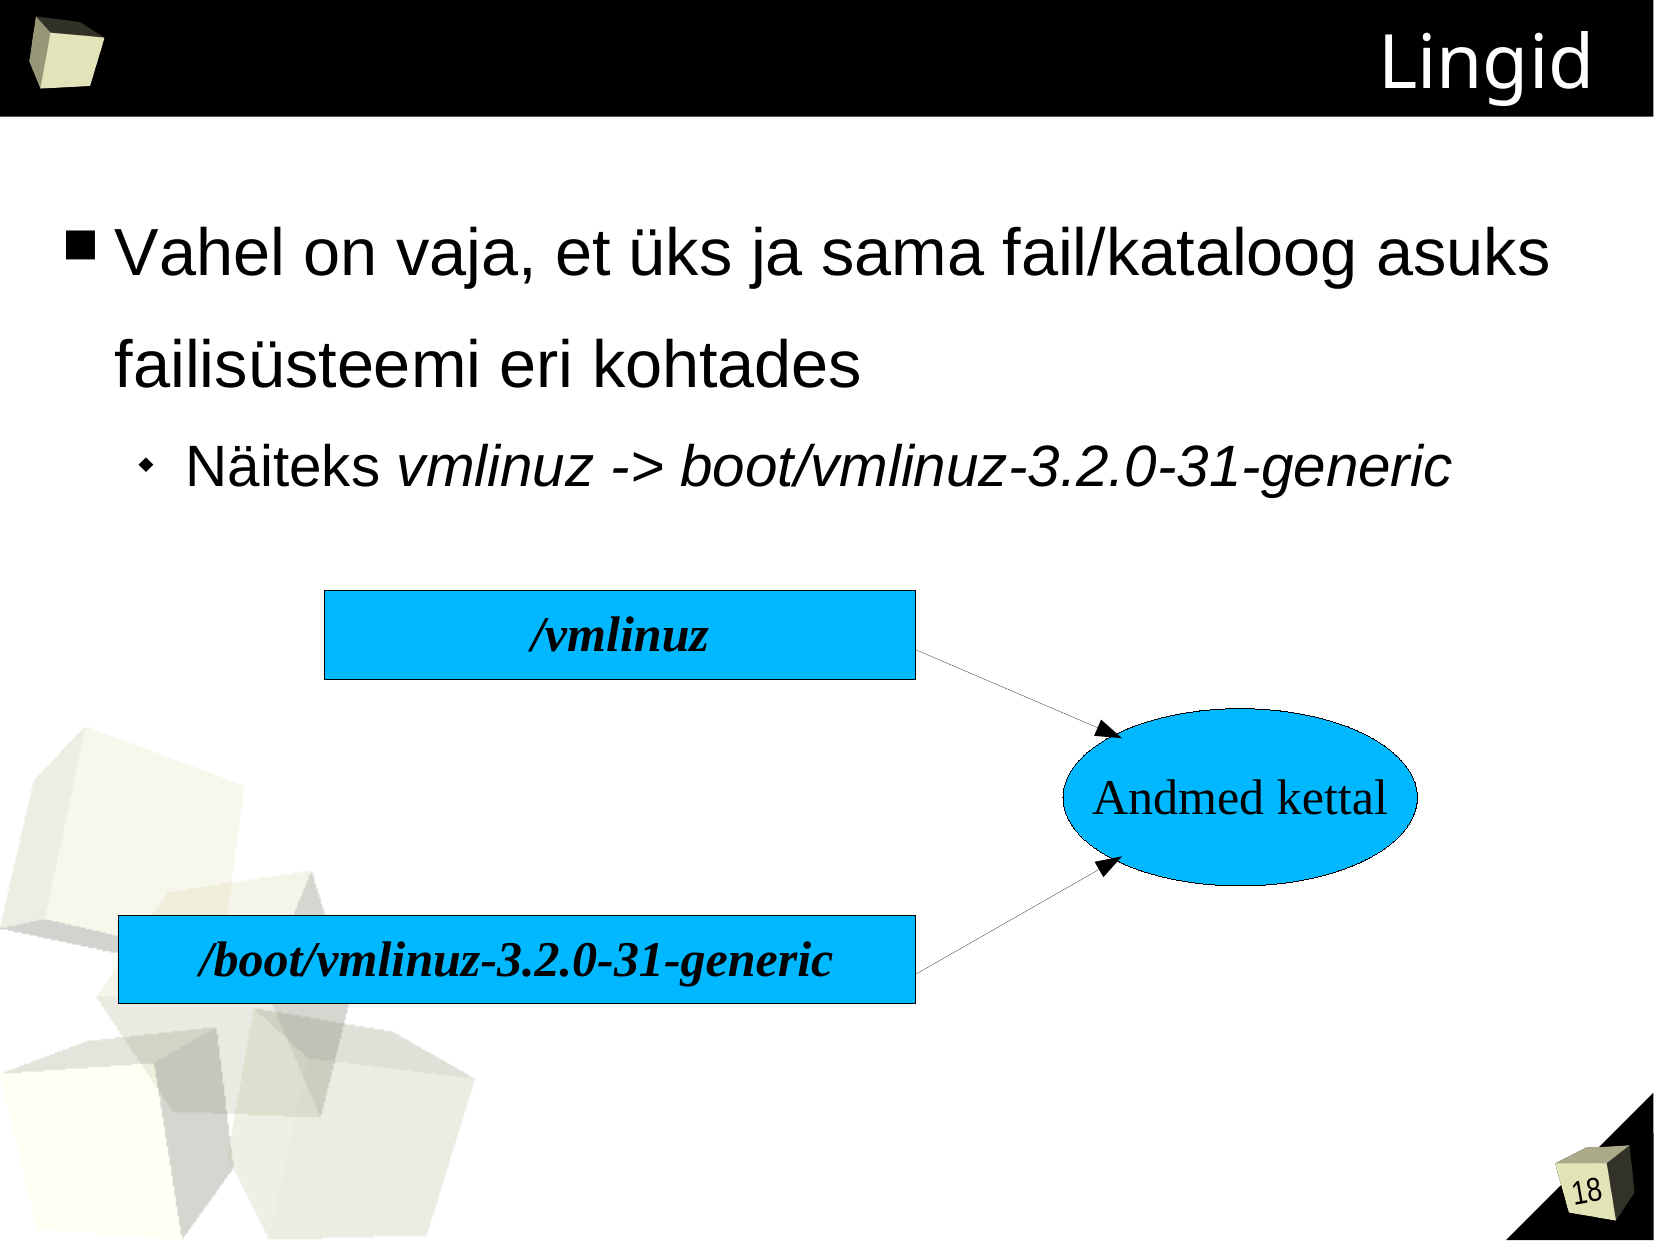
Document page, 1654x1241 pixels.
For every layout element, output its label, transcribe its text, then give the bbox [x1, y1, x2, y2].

list Vahel on vaja, et üks ja sama fail/kataloog asuks failisüsteemi eri kohtades Näiteks vmlinuz -> boot/vmlinuz-3.2.0-31-generic [44, 177, 1611, 1214]
text_box Andmed kettal [1062, 708, 1418, 886]
title Lingid [118, 0, 1595, 119]
text_box /vmlinuz [324, 590, 916, 680]
picture [0, 726, 477, 1241]
text_box /boot/vmlinuz-3.2.0-31-generic [118, 915, 916, 1004]
